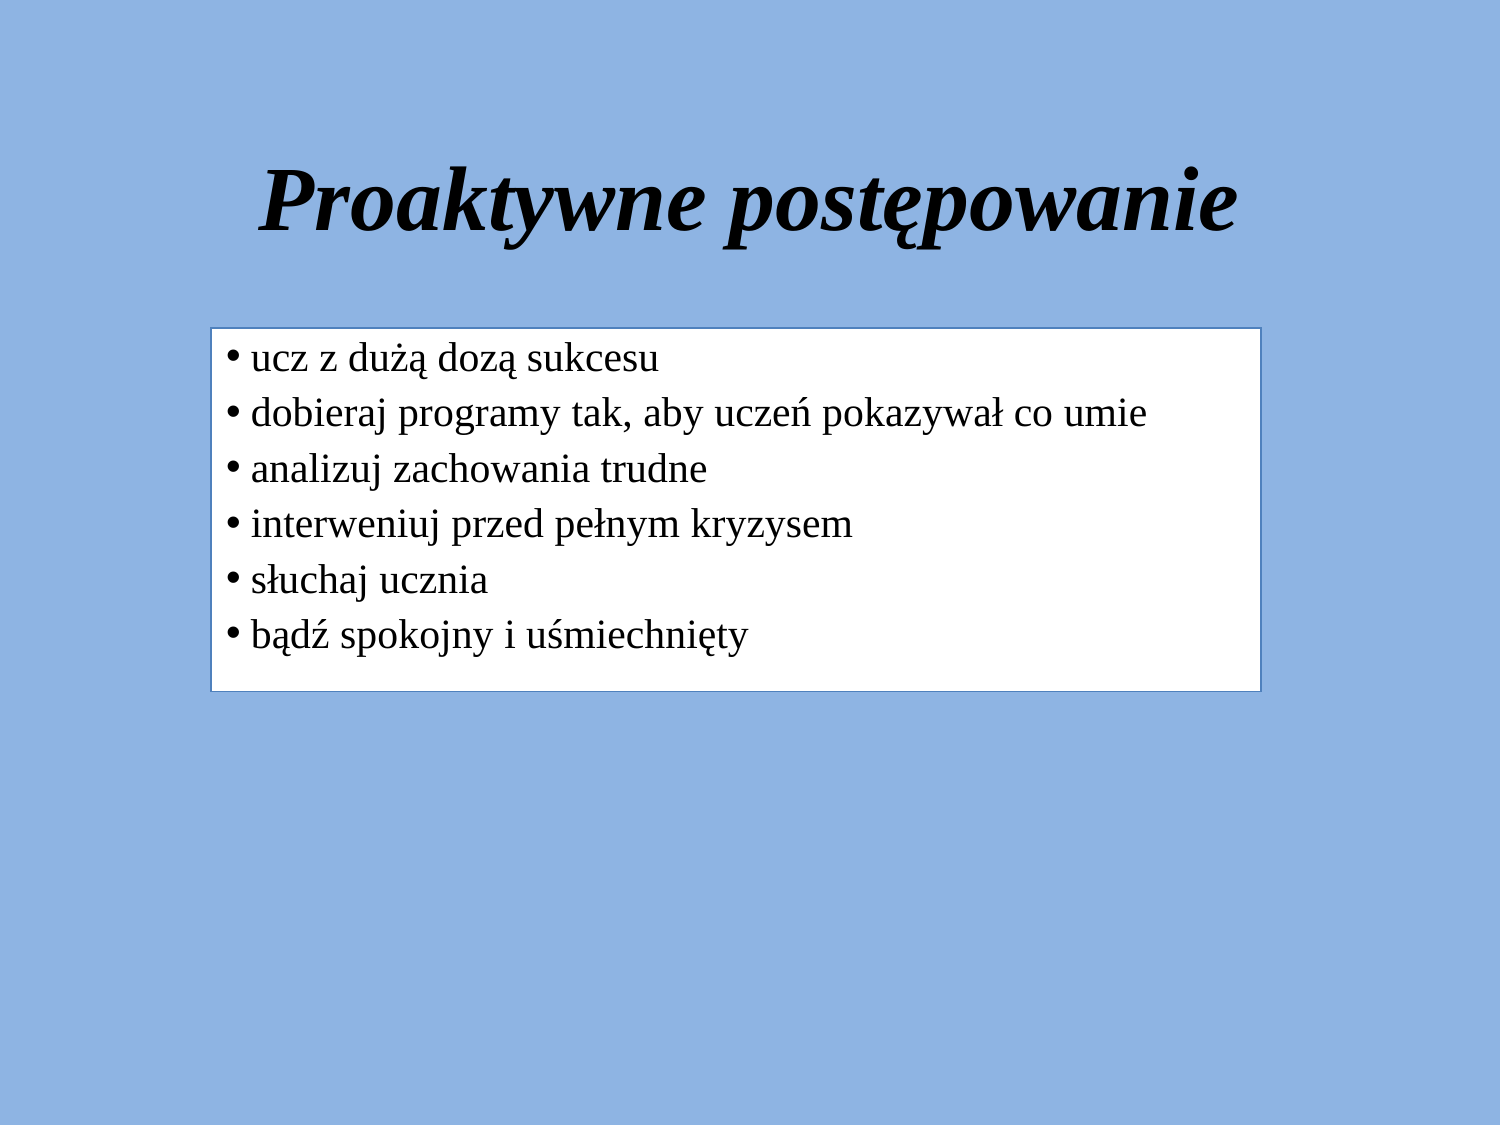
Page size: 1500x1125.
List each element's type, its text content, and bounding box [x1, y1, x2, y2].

text_box ucz z dużą dozą sukcesu dobieraj programy tak, aby uczeń pokazywał co umie analizuj zachowania trudne interweniuj przed pełnym kryzysem słuchaj ucznia bądź spokojny i uśmiechnięty [210, 328, 1262, 692]
text_box Proaktywne postępowanie [112, 82, 1388, 305]
